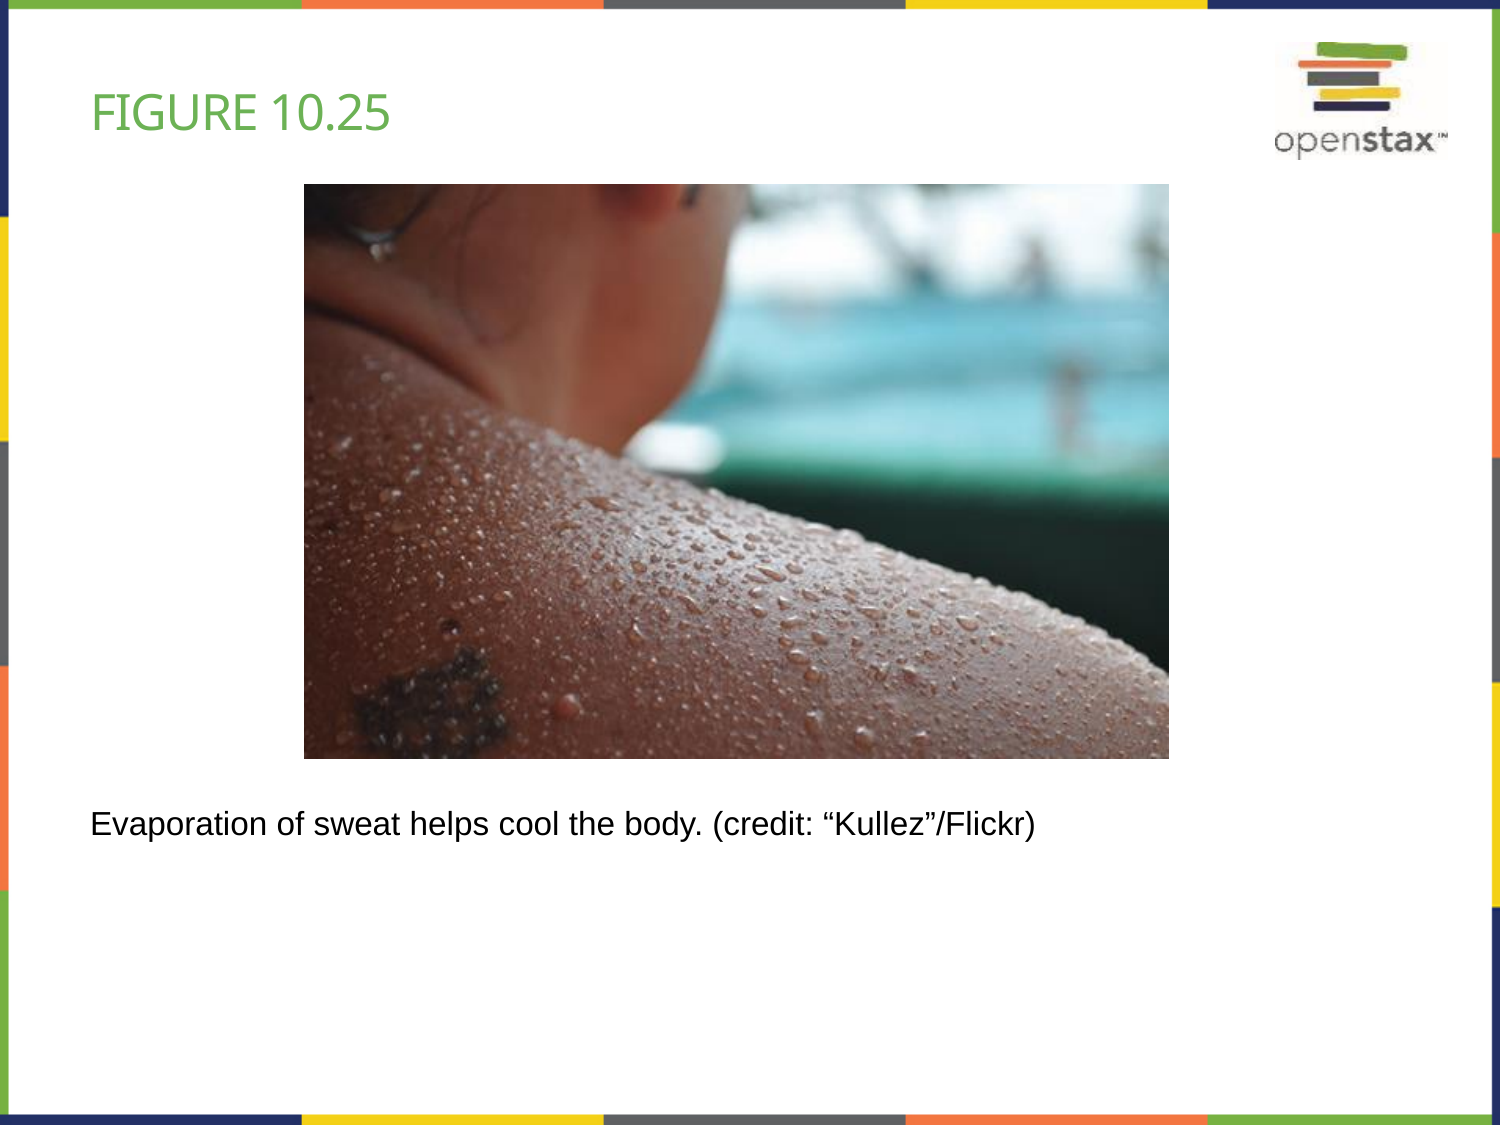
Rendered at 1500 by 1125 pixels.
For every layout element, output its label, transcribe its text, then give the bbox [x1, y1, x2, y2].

title Figure 10.25 [75, 39, 1398, 148]
picture [0, 0, 1500, 1125]
list Evaporation of sweat helps cool the body. (credit: “Kullez”/Flickr) [75, 794, 1398, 986]
